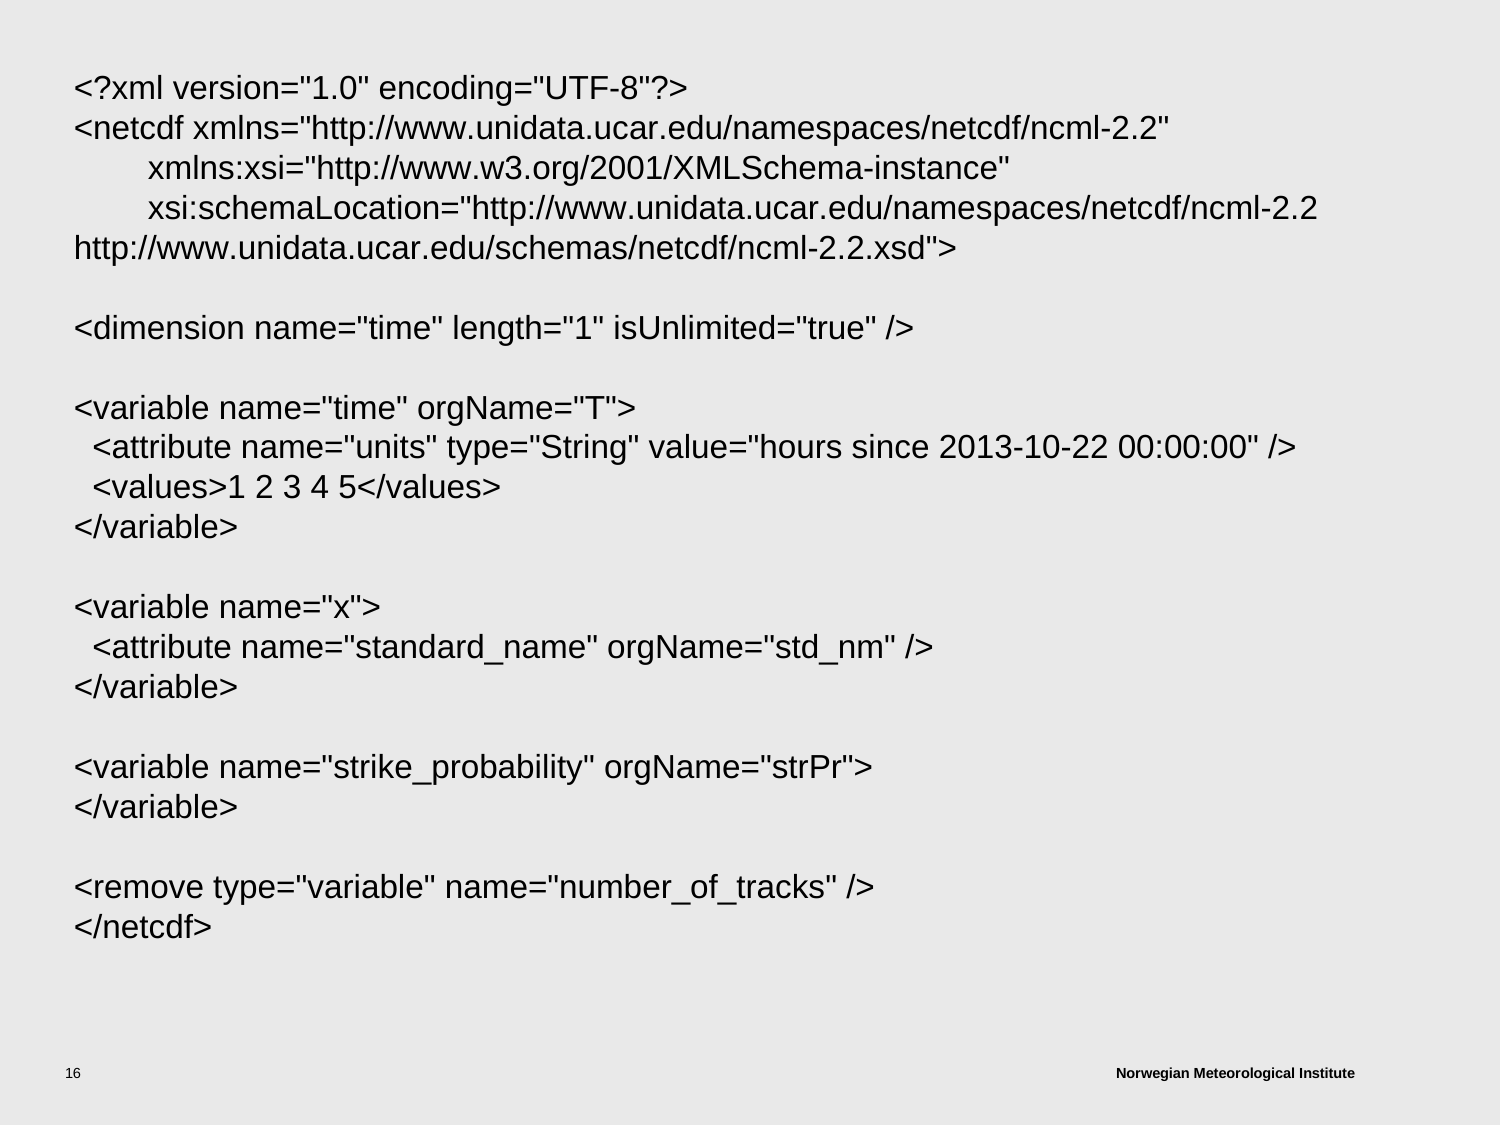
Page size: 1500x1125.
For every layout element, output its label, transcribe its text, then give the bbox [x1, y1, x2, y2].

text_box <?xml version="1.0" encoding="UTF-8"?> <netcdf xmlns="http://www.unidata.ucar.edu/namespaces/netcdf/ncml-2.2" xmlns:xsi="http://www.w3.org/2001/XMLSchema-instance" xsi:schemaLocation="http://www.unidata.ucar.edu/namespaces/netcdf/ncml-2.2 http://www.unidata.ucar.edu/schemas/netcdf/ncml-2.2.xsd"> <dimension name="time" length="1" isUnlimited="true" /> <variable name="time" orgName="T"> <attribute name="units" type="String" value="hours since 2013-10-22 00:00:00" /> <values>1 2 3 4 5</values> </variable> <variable name="x"> <attribute name="standard_name" orgName="std_nm" /> </variable> <variable name="strike_probability" orgName="strPr"> </variable> <remove type="variable" name="number_of_tracks" /> </netcdf> [59, 59, 1486, 953]
